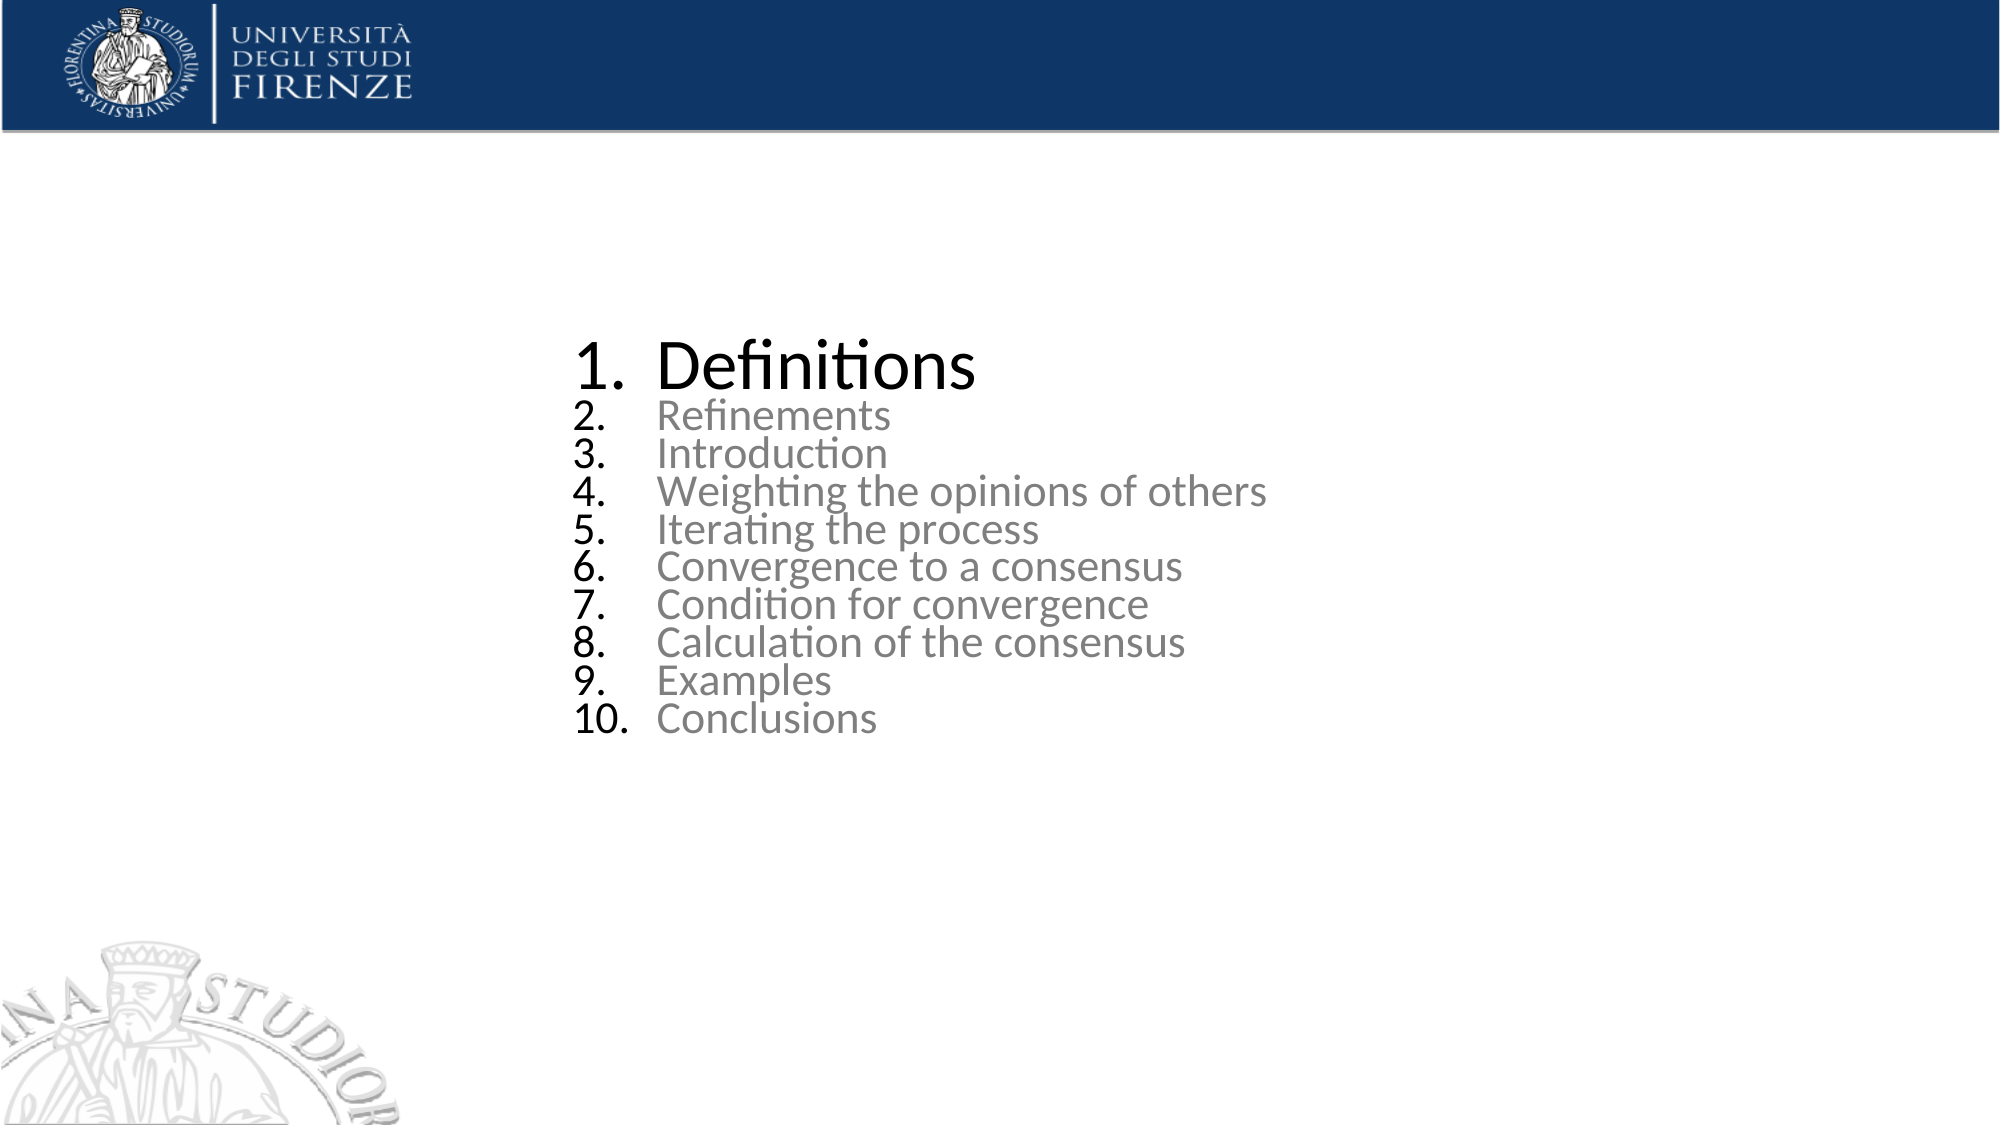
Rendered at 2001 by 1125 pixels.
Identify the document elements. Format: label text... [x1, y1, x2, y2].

text_box Definitions Refinements Introduction Weighting the opinions of others Iterating the process Convergence to a consensus Condition for convergence Calculation of the consensus Examples Conclusions [557, 346, 1745, 757]
